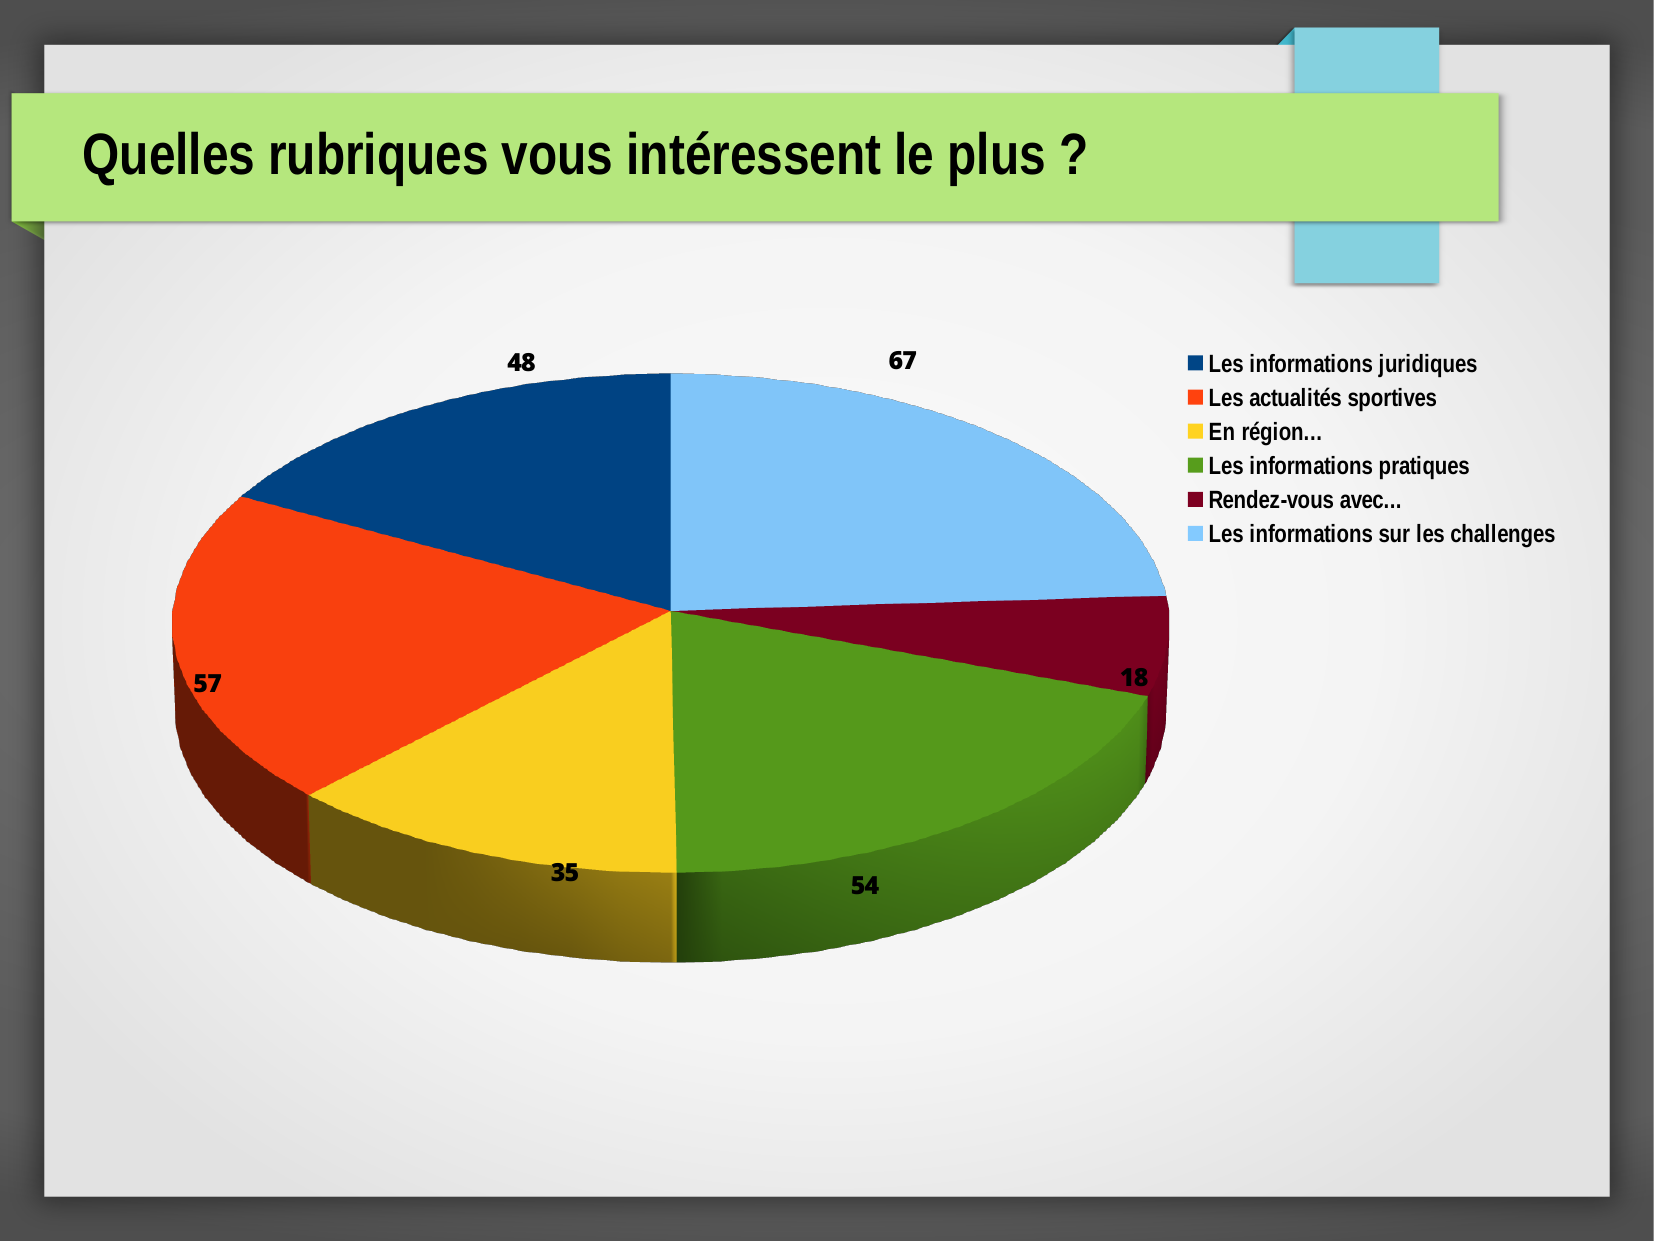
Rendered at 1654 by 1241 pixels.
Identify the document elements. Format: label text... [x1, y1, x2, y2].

chart [82, 295, 1571, 1015]
title Quelles rubriques vous intéressent le plus ? [82, 94, 1264, 213]
picture [0, 0, 1654, 1241]
